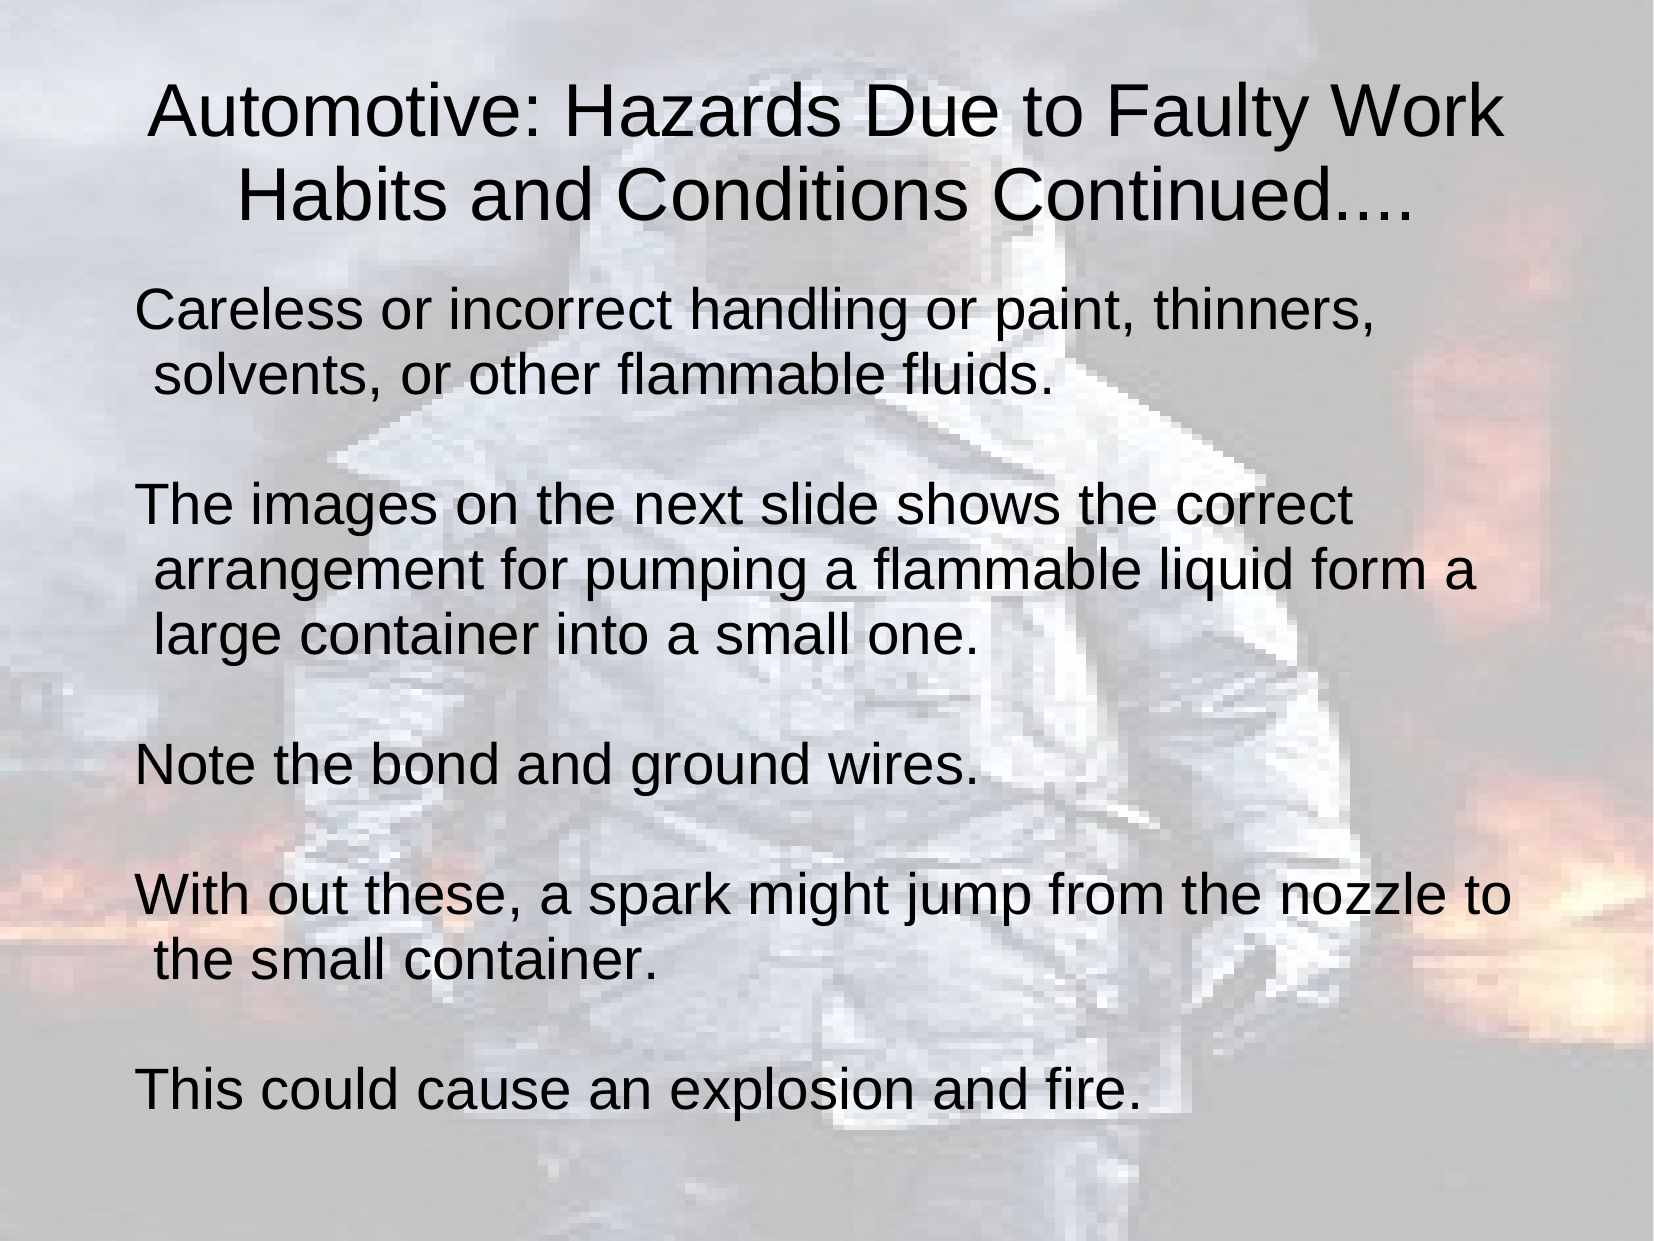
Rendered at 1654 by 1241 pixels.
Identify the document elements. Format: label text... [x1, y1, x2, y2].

picture [0, 0, 1654, 1241]
subtitle Careless or incorrect handling or paint, thinners, solvents, or other flammable fluids. The images on the next slide shows the correct arrangement for pumping a flammable liquid form a large container into a small one. Note the bond and ground wires. With out these, a spark might jump from the nozzle to the small container. This could cause an explosion and fire. [82, 276, 1571, 1123]
title Automotive: Hazards Due to Faulty Work Habits and Conditions Continued.... [82, 56, 1571, 250]
